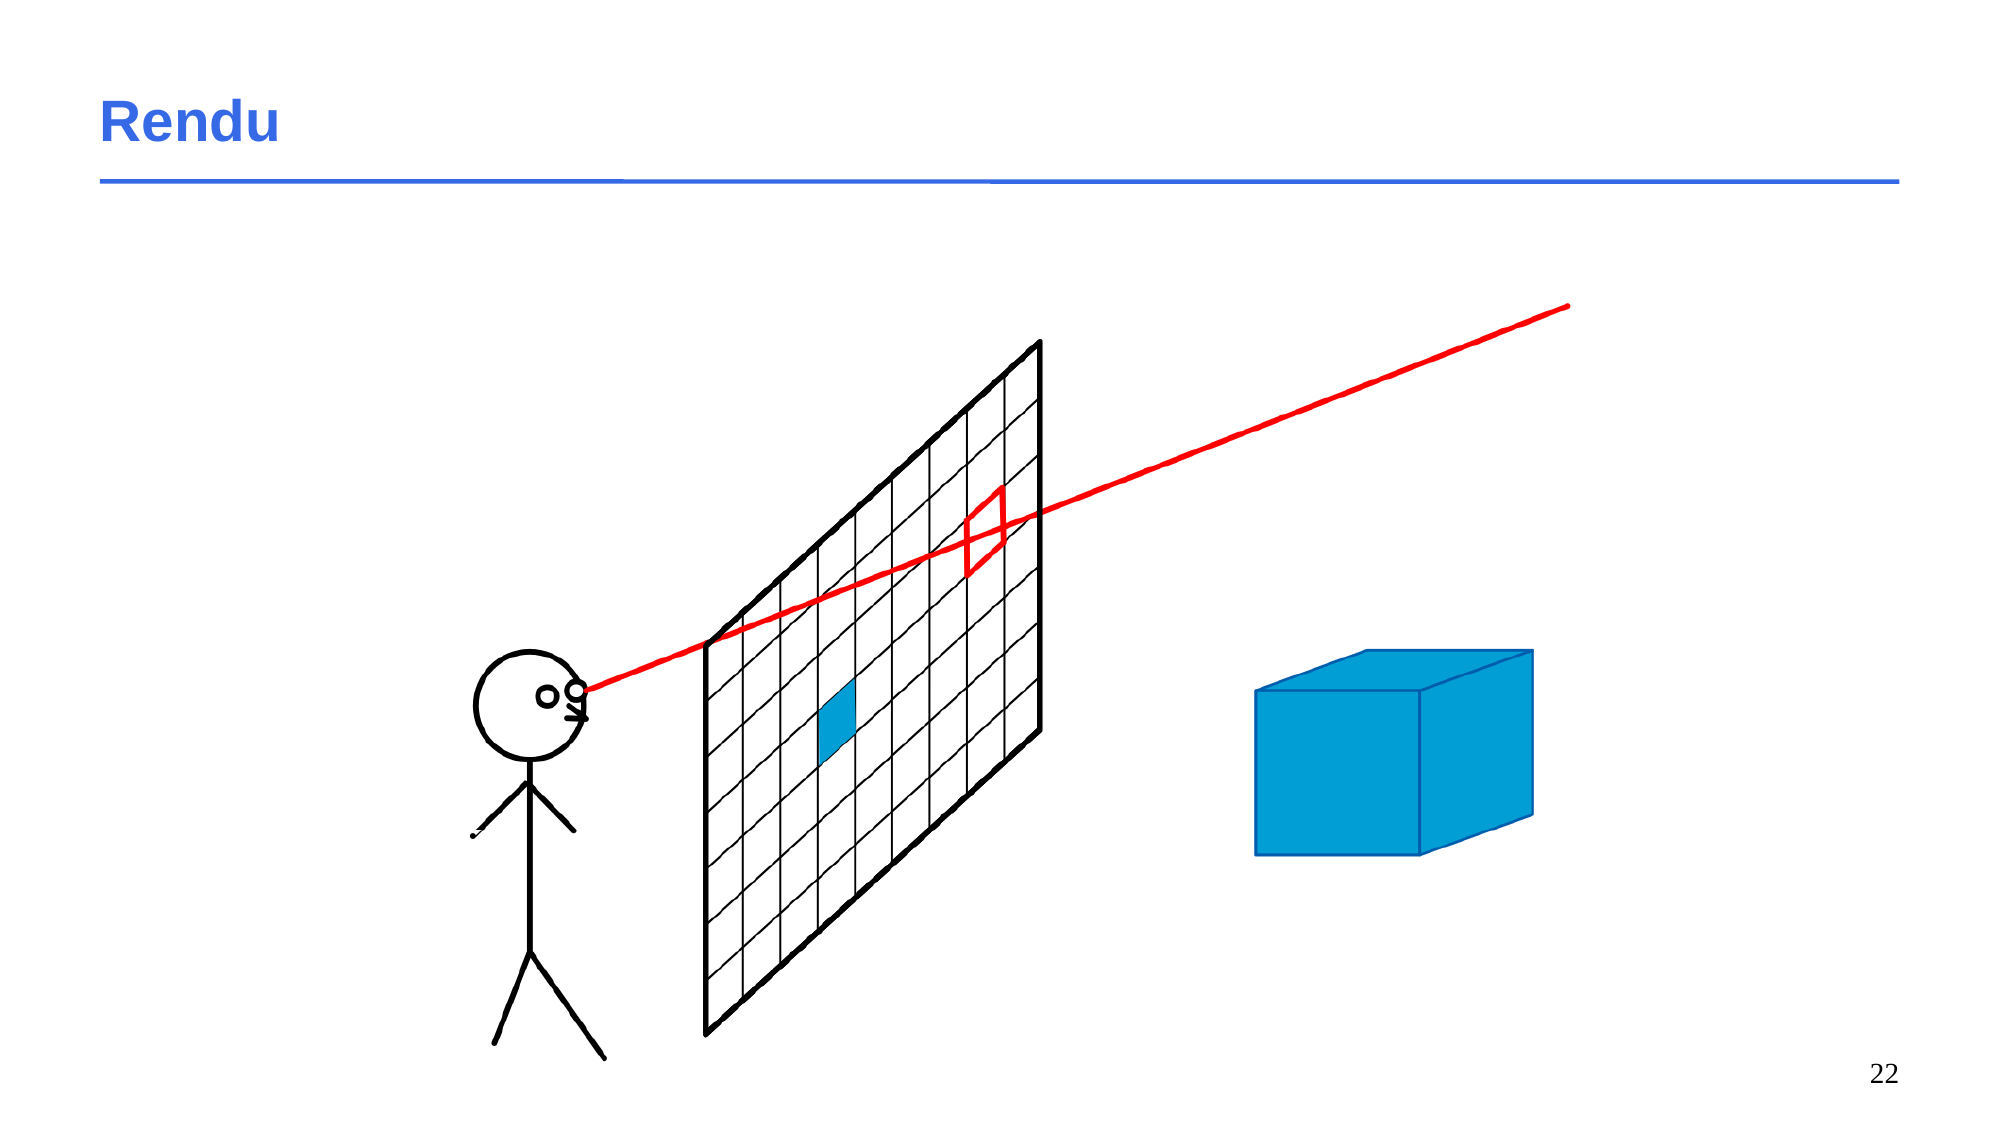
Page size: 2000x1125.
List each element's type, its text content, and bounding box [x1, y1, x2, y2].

picture [300, 224, 1700, 1125]
title Rendu [99, 27, 1900, 215]
